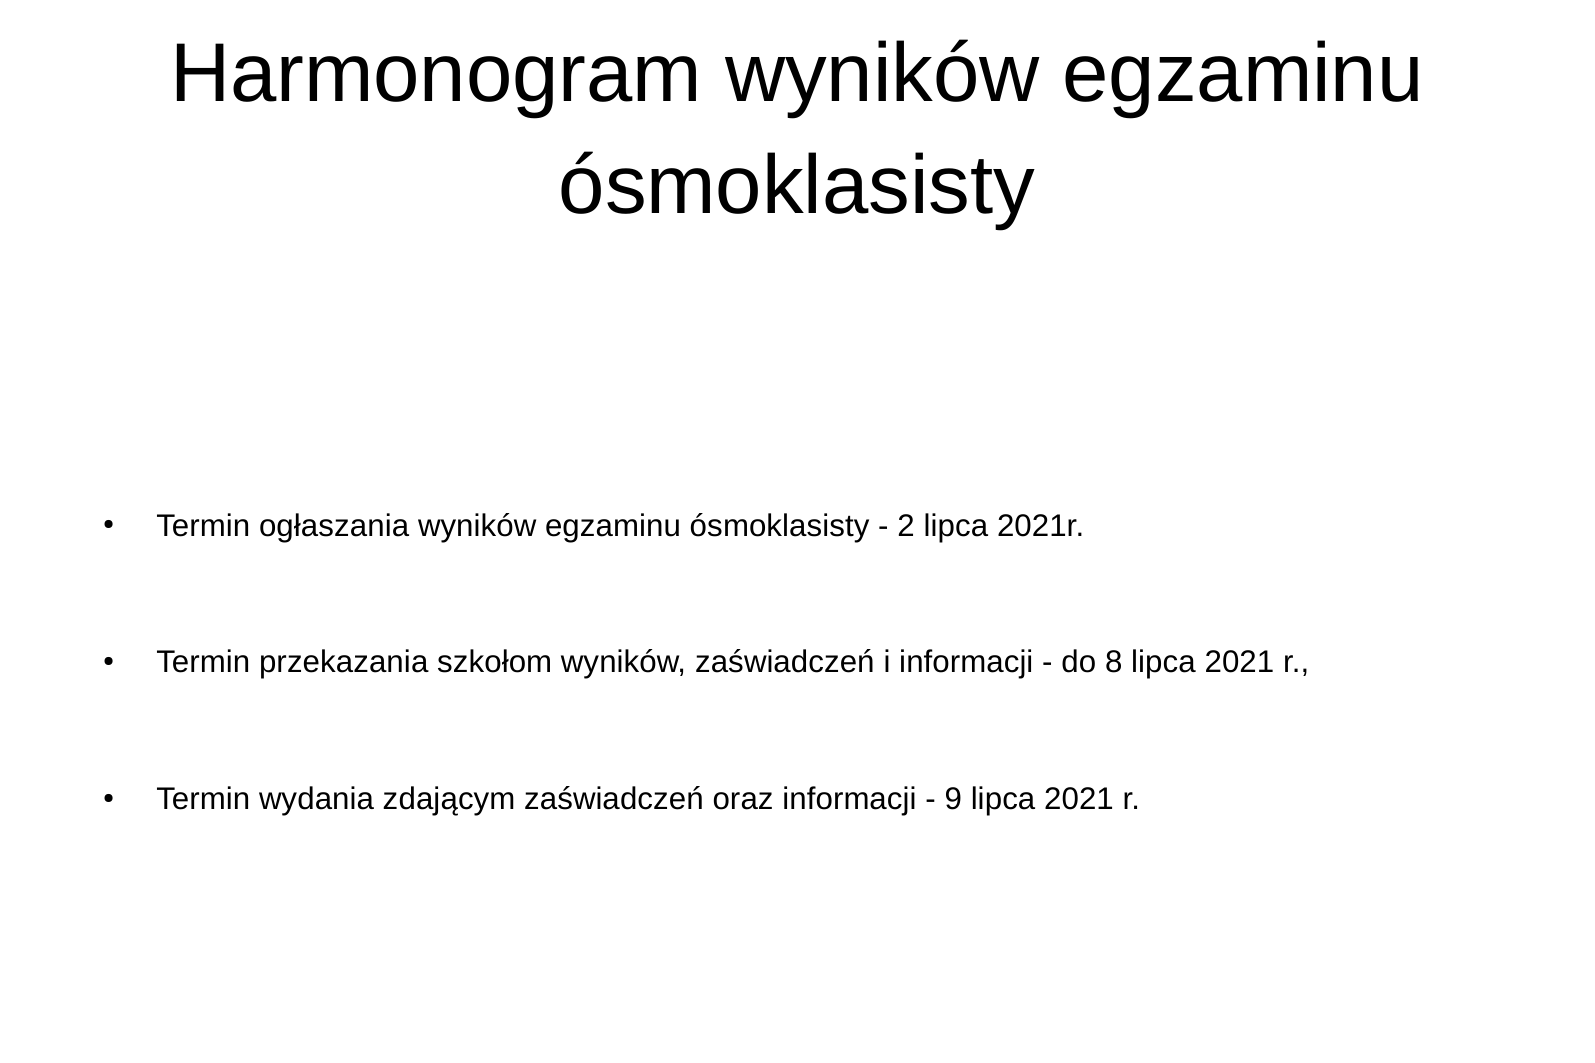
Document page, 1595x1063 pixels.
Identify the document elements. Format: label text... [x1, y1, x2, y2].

title Harmonogram wyników egzaminu ósmoklasisty​ [79, 0, 1515, 263]
list ​ Termin ogłaszania wyników egzaminu ósmoklasisty - 2 lipca 2021r.​ Termin przekazania szkołom wyników, zaświadczeń i informacji - do 8 lipca 2021 r., ​ Termin wydania zdającym zaświadczeń oraz informacji - 9 lipca 2021 r.​ [85, 269, 1521, 887]
